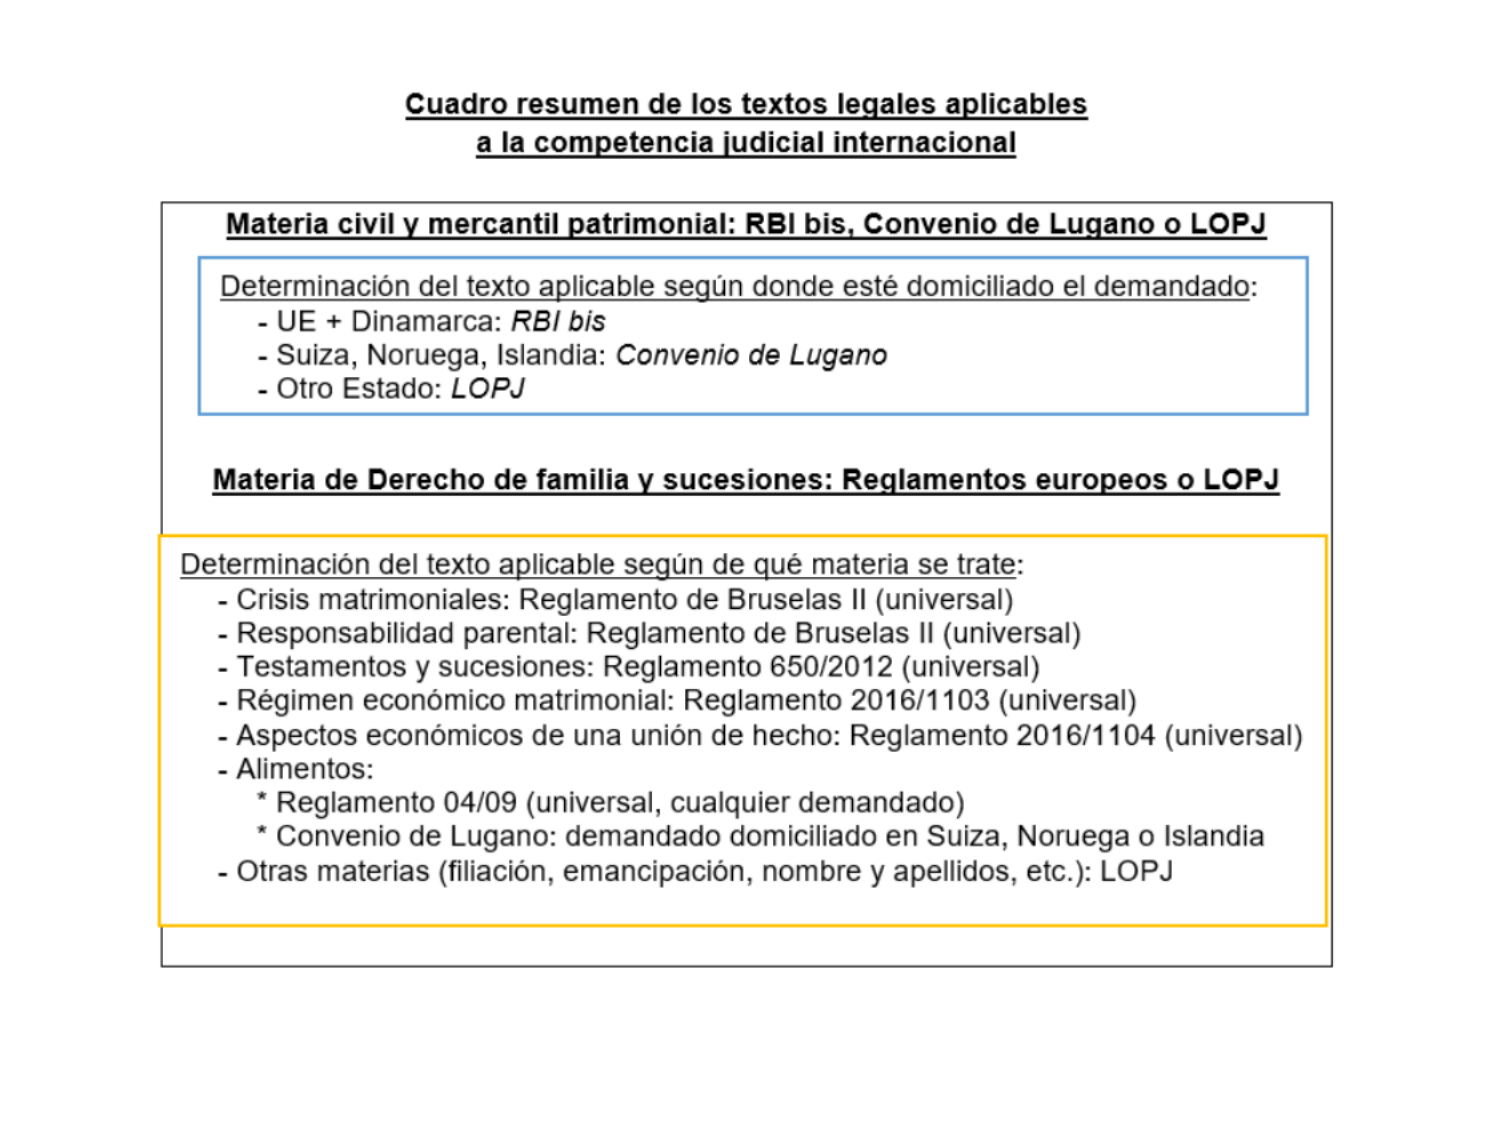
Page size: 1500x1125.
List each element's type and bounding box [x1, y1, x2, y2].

picture [119, 67, 1381, 1005]
